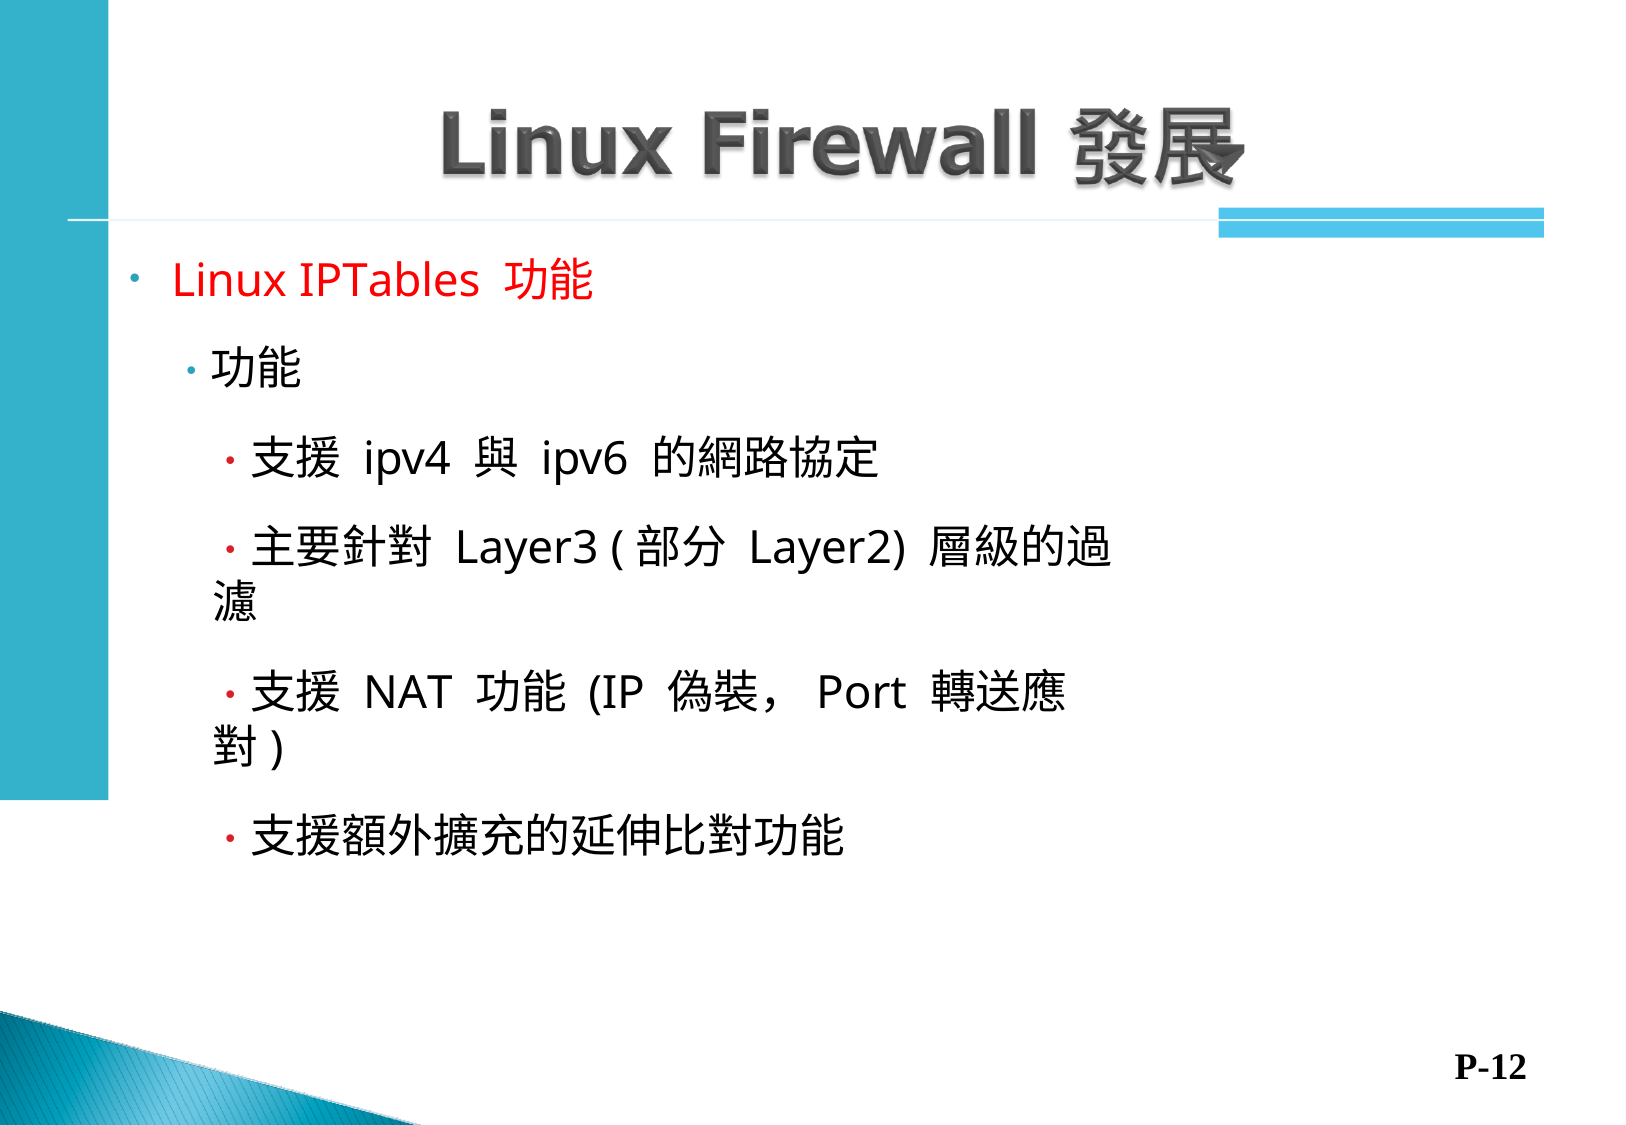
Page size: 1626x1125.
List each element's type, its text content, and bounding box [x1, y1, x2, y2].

text_box P-10 [1452, 1042, 1532, 1090]
text_box Linux IPTables 功能 • 功能 • 支援 ipv4 與 ipv6 的網路協定 • 主要針對 Layer3 (部分 Layer2) 層級的過濾 • 支援 NAT 功能 (IP 偽裝，Port 轉送應對) • 支援額外擴充的延伸比對功能 [125, 250, 1113, 754]
text_box [427, 81, 1244, 203]
